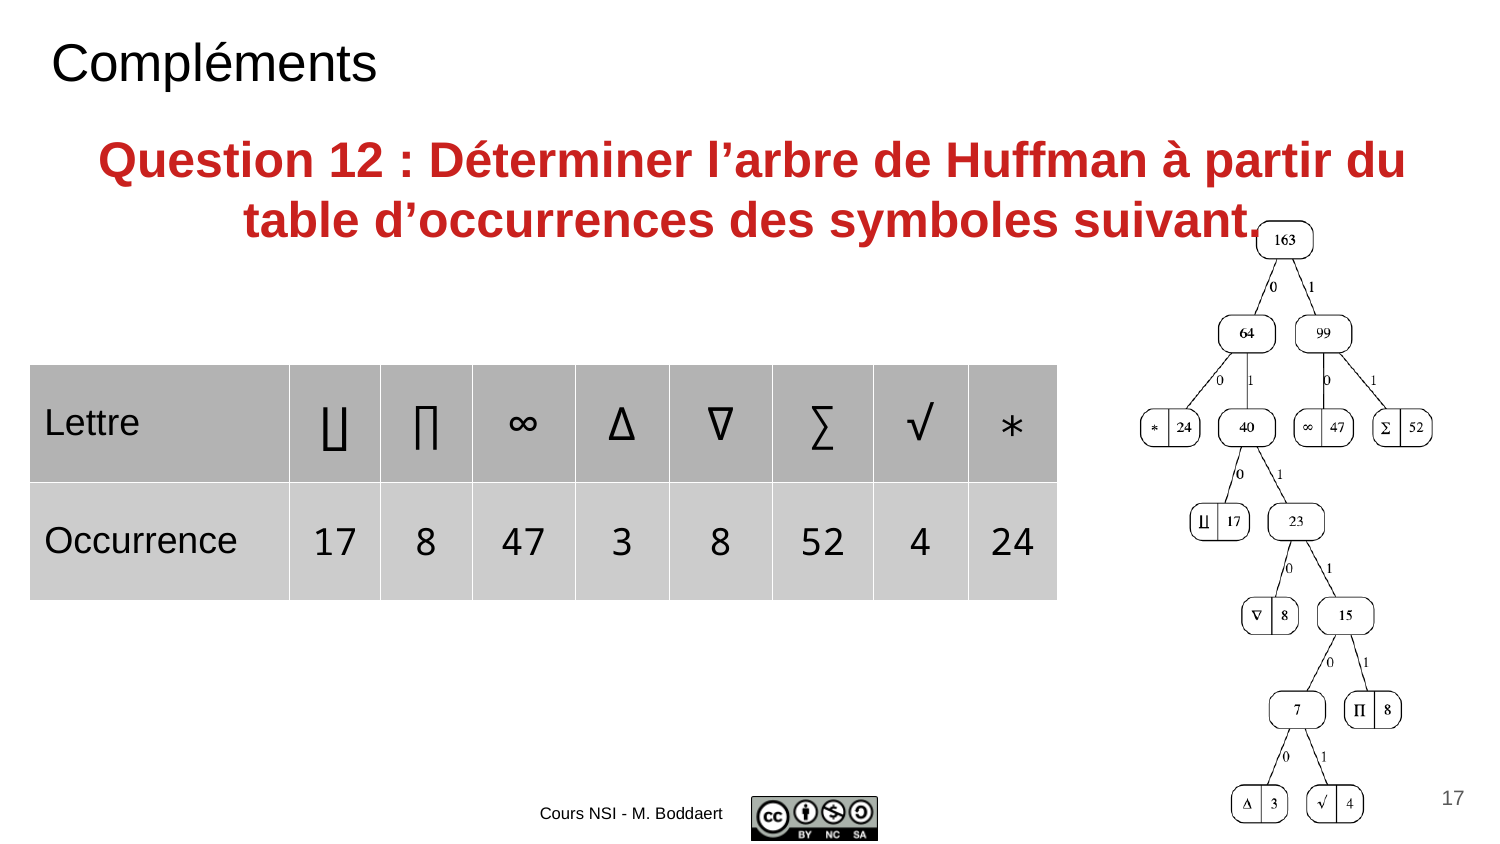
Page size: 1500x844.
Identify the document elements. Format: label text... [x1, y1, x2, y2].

table_header ∑ [773, 365, 873, 482]
slide_number <numéro> [1389, 764, 1480, 830]
table_cell 24 [969, 483, 1057, 600]
table_header ∏ [381, 365, 472, 482]
table_header ∗ [969, 365, 1057, 482]
table_header ∞ [473, 365, 575, 482]
table_cell 8 [381, 483, 472, 600]
table_header ∆ [576, 365, 669, 482]
table_cell 3 [576, 483, 669, 600]
picture [1136, 237, 1436, 827]
table_cell 8 [670, 483, 772, 600]
title Compléments [51, 13, 1449, 108]
table_cell Occurrence [30, 483, 289, 600]
table_header ∐ [290, 365, 380, 482]
table_header ∇ [670, 365, 772, 482]
table_header Lettre [30, 365, 289, 482]
table_cell 47 [473, 483, 575, 600]
table_header √ [874, 365, 968, 482]
picture [751, 796, 878, 841]
table_cell 4 [874, 483, 968, 600]
text_box Question 12 : Déterminer l’arbre de Huffman à partir du table d’occurrences des symboles suivant. [29, 120, 1477, 237]
table_cell 52 [773, 483, 873, 600]
table_cell 17 [290, 483, 380, 600]
